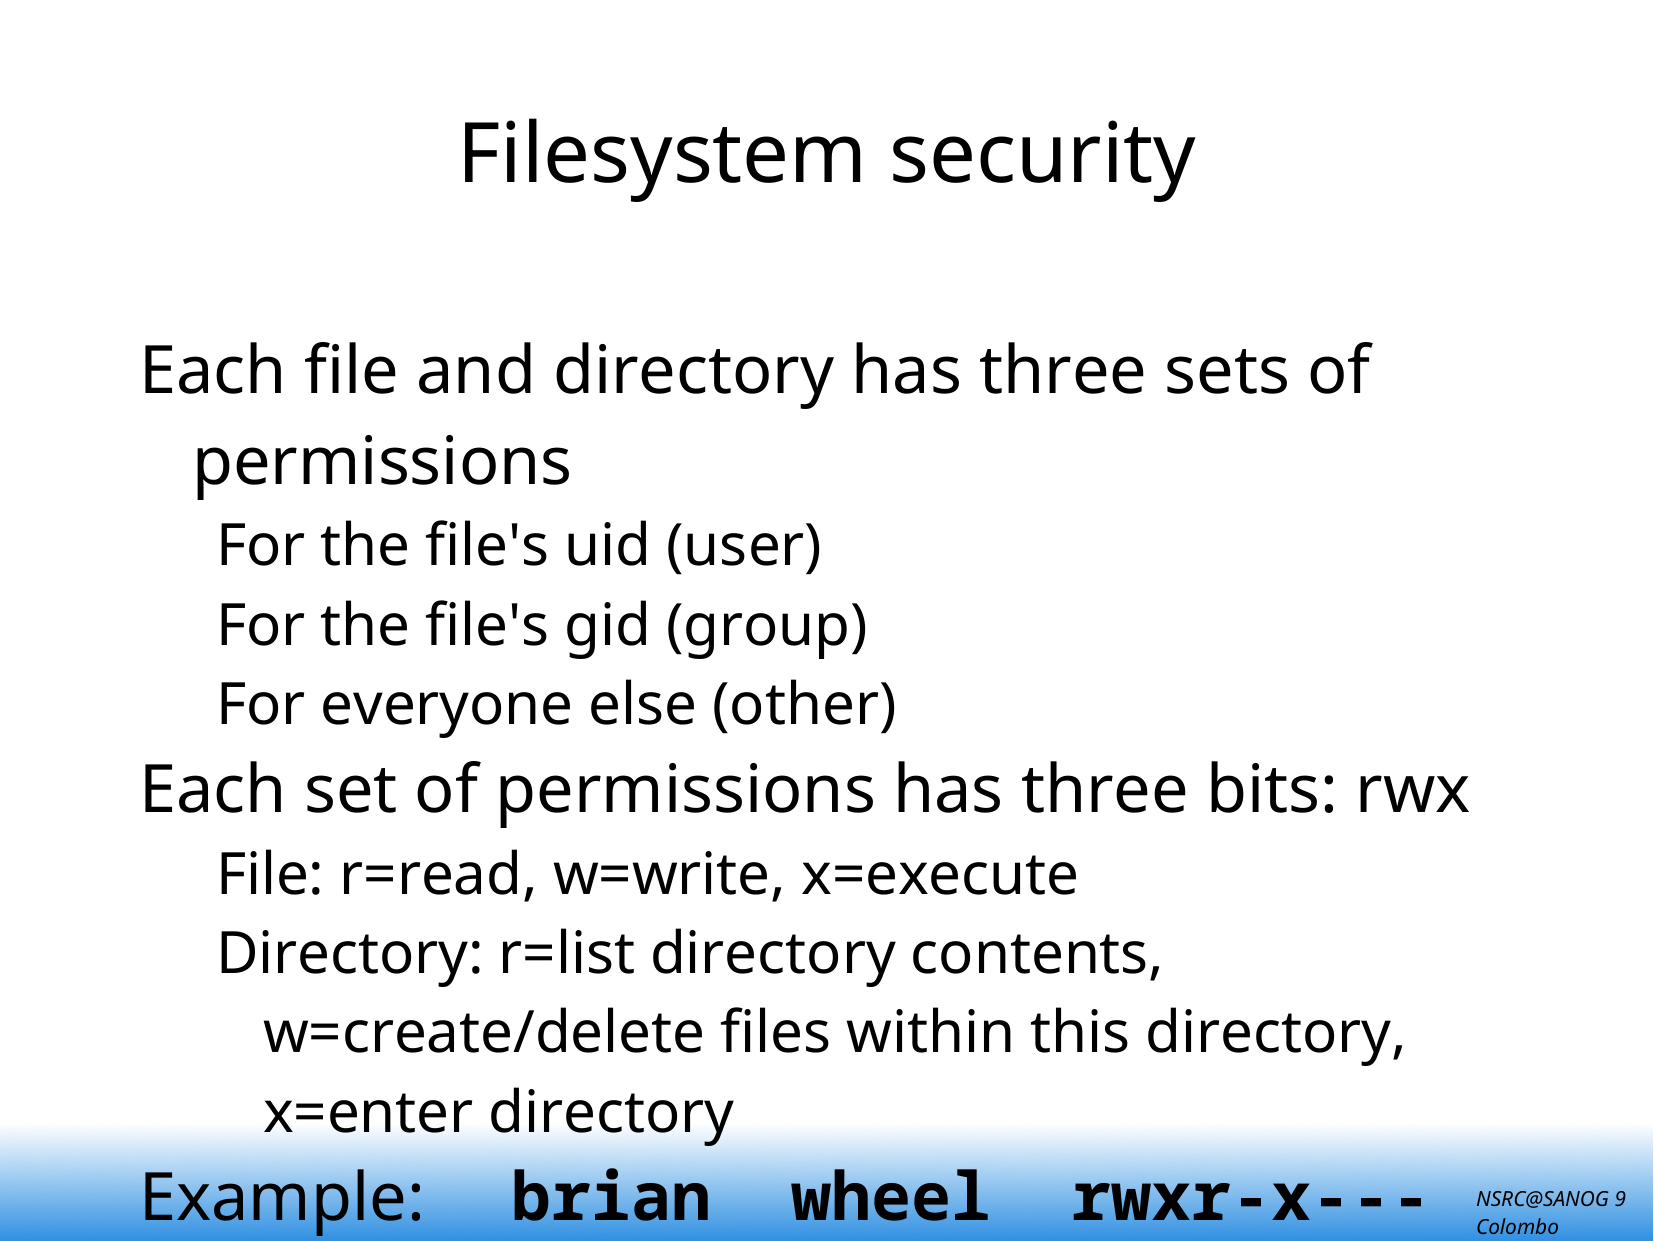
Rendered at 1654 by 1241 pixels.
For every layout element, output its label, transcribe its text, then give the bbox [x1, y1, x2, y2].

list Each file and directory has three sets of permissions For the file's uid (user) For the file's gid (group) For everyone else (other) Each set of permissions has three bits: rwx File: r=read, w=write, x=execute Directory: r=list directory contents, w=create/delete files within this directory, x=enter directory Example: brian wheel rwxr-x--- [121, 322, 1561, 1133]
title Filesystem security [121, 46, 1534, 254]
picture [0, 1122, 1653, 1241]
